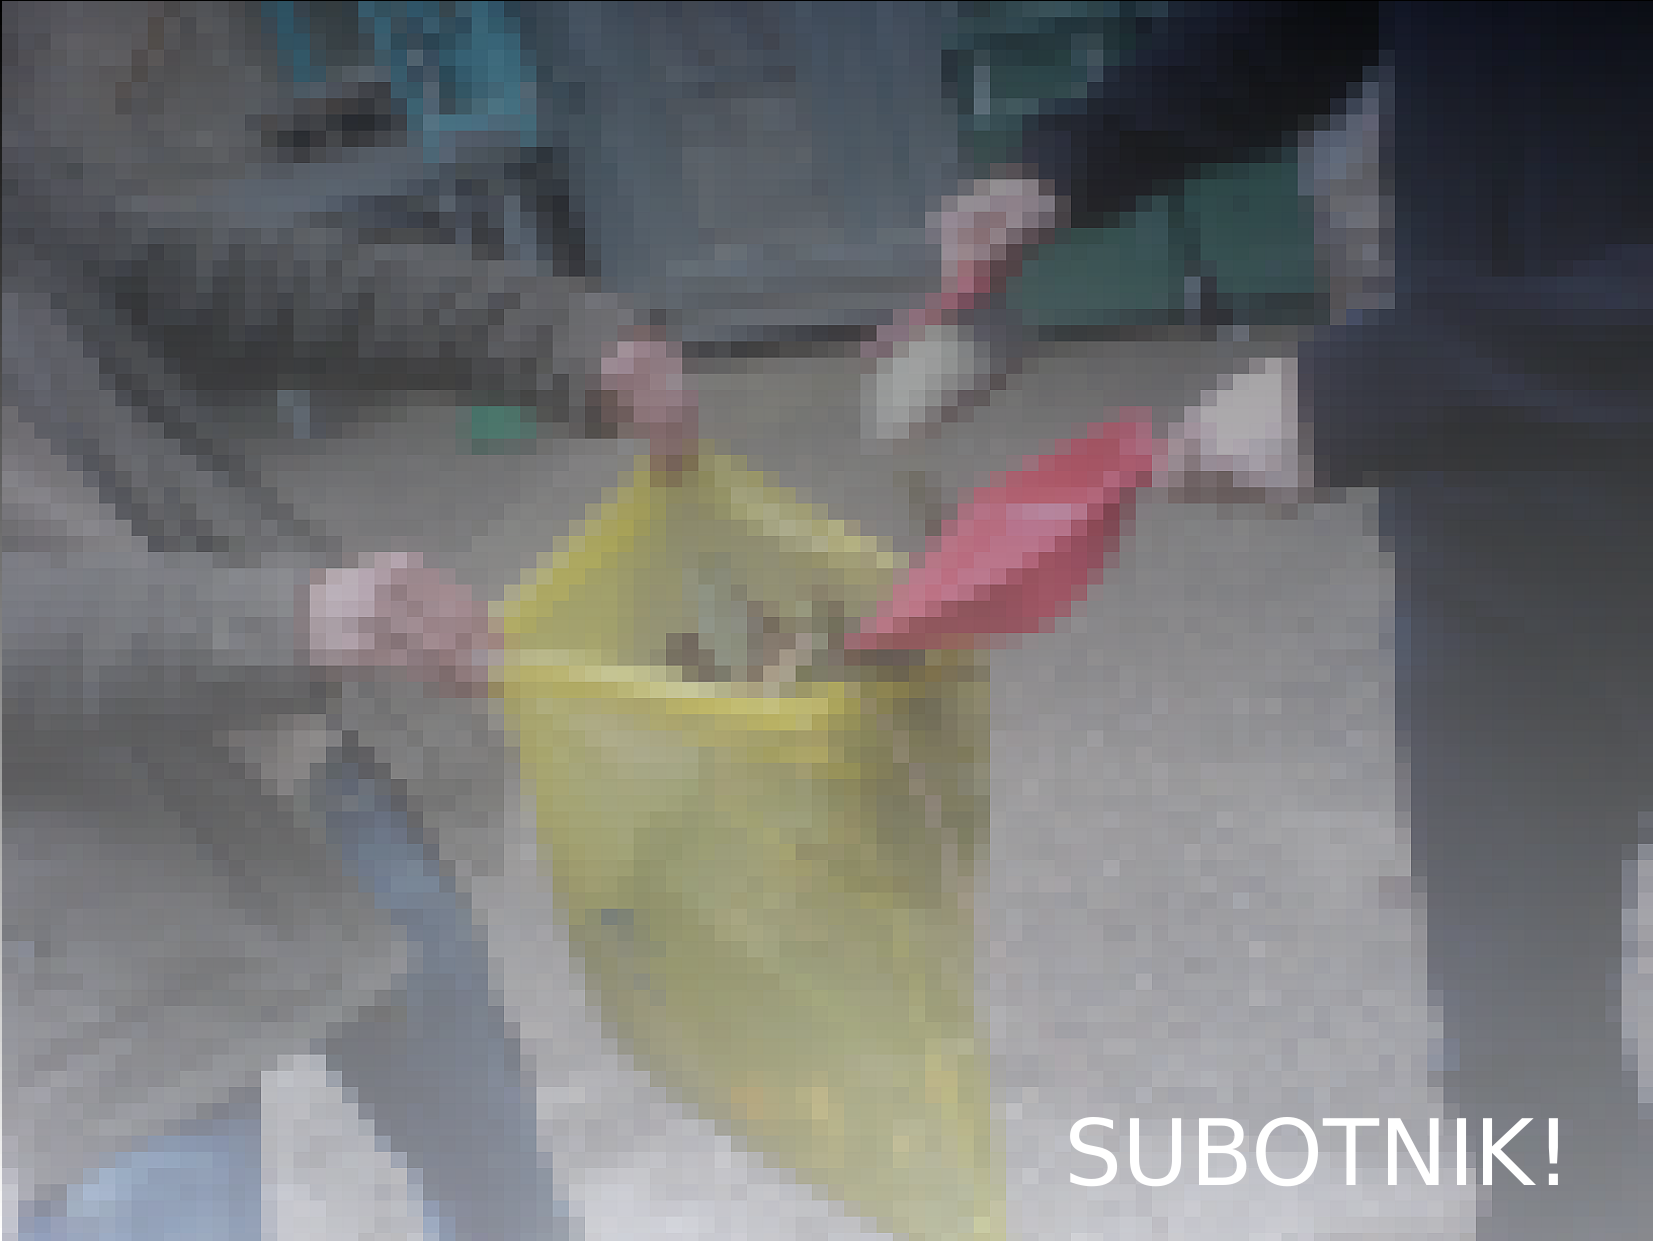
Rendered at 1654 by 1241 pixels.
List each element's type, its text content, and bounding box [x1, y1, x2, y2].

title SUBOTNIK! [574, 1050, 1653, 1241]
picture [2, 1, 1653, 1241]
